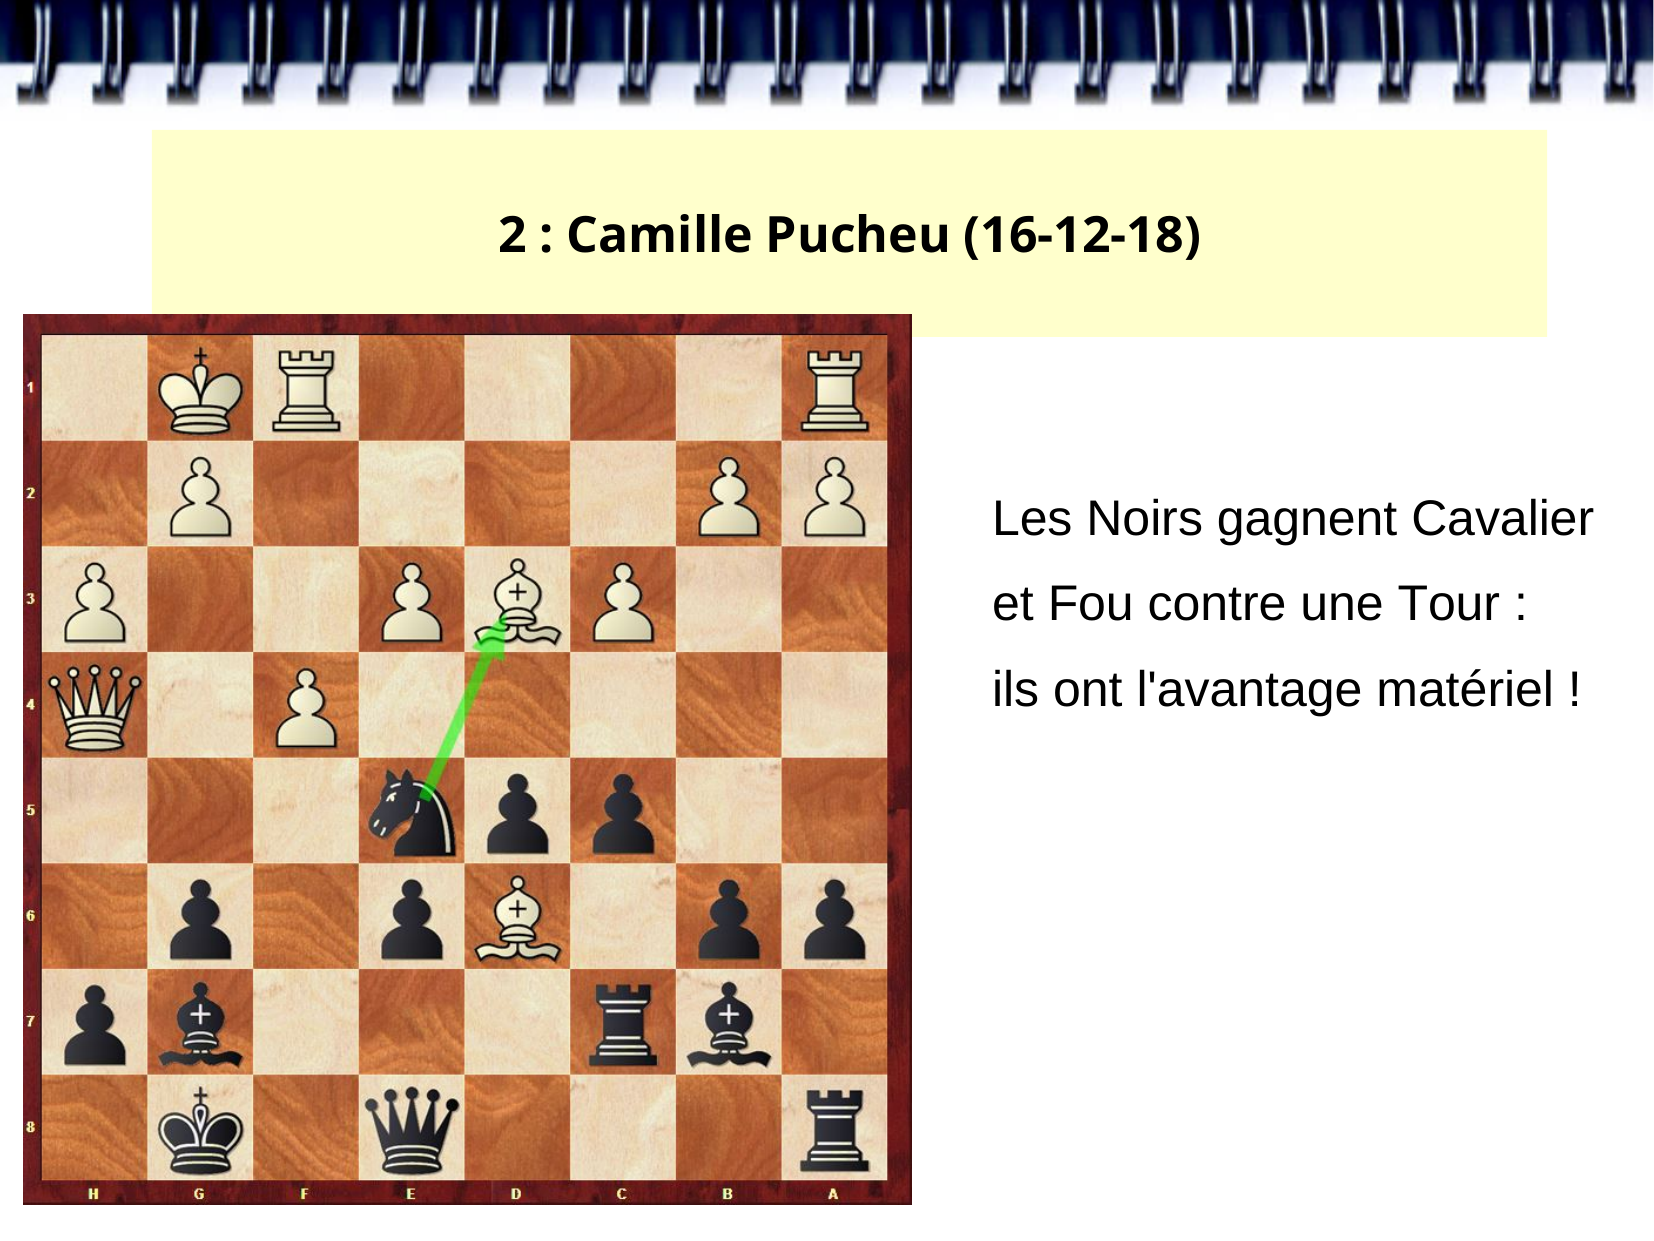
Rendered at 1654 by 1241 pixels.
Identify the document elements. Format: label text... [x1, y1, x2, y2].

picture [0, 0, 1654, 121]
picture [23, 314, 912, 1205]
title 2 : Camille Pucheu (16-12-18) [151, 129, 1548, 337]
list Les Noirs gagnent Cavalier et Fou contre une Tour : ils ont l'avantage matériel ! [921, 305, 1654, 1193]
